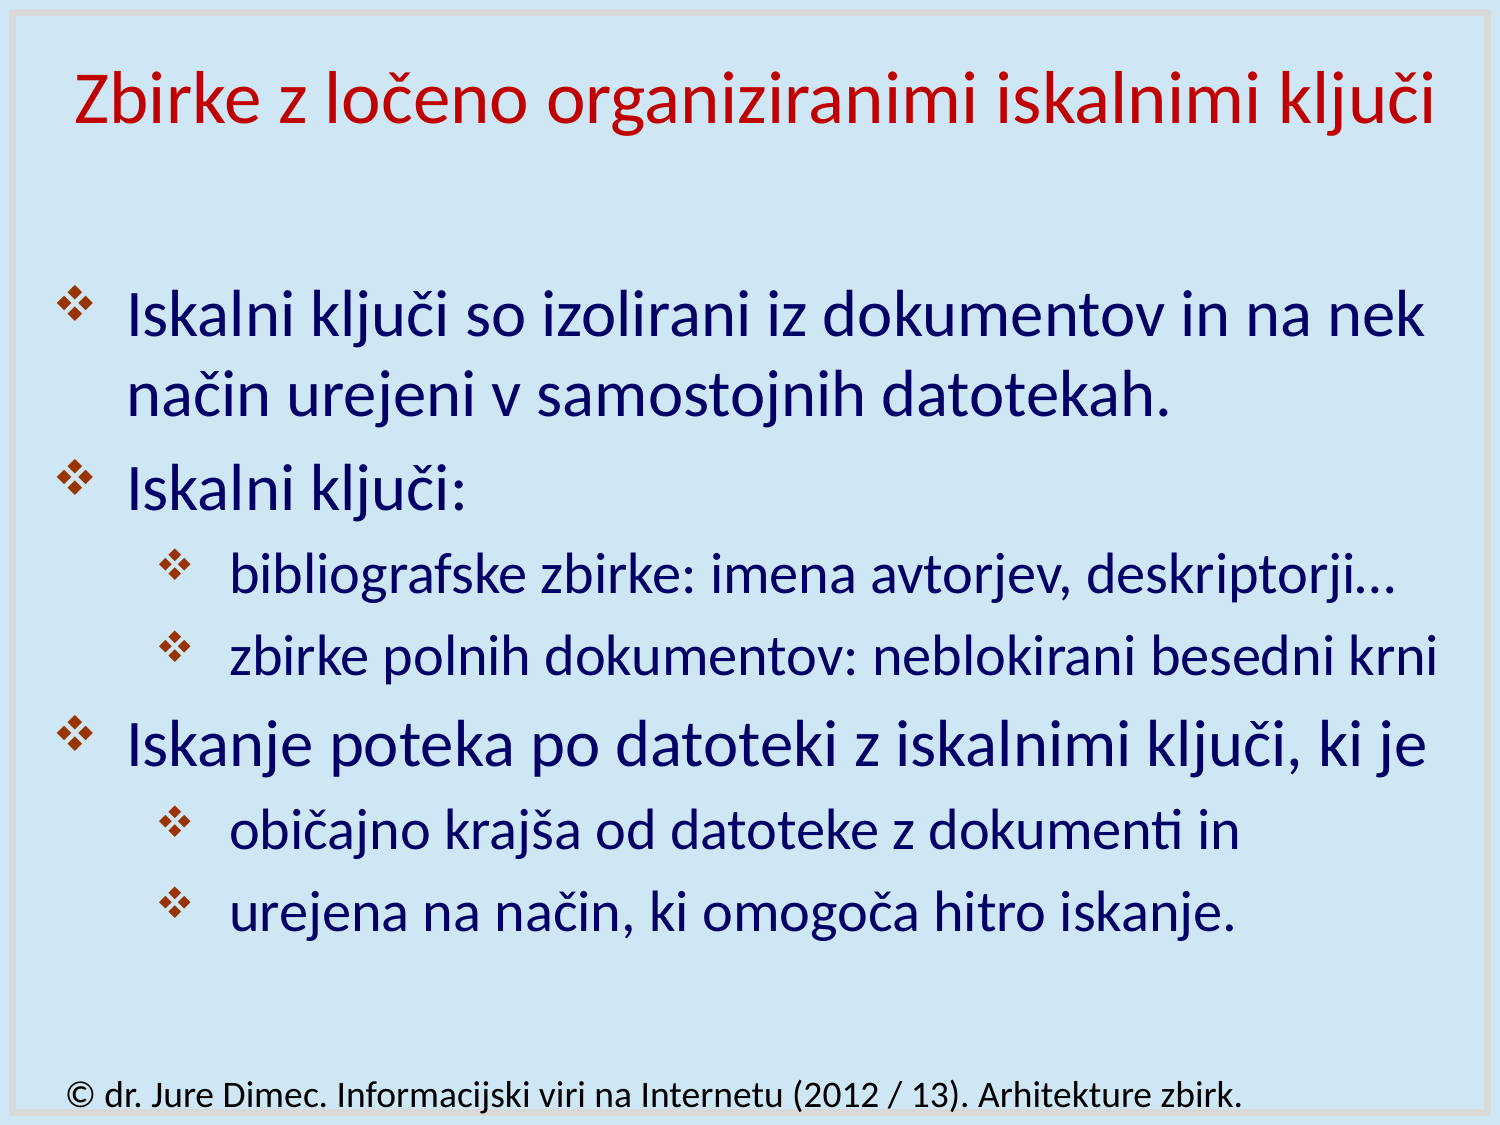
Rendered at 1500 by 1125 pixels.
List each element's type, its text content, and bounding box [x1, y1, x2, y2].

list Iskalni ključi so izolirani iz dokumentov in na nek način urejeni v samostojnih datotekah. Iskalni ključi: bibliografske zbirke: imena avtorjev, deskriptorji… zbirke polnih dokumentov: neblokirani besedni krni Iskanje poteka po datoteki z iskalnimi ključi, ki je običajno krajša od datoteke z dokumenti in urejena na način, ki omogoča hitro iskanje. [37, 262, 1475, 1050]
footer © dr. Jure Dimec. Informacijski viri na Internetu (2012 / 13). Arhitekture zbirk. [50, 1062, 1300, 1103]
title Zbirke z ločeno organiziranimi iskalnimi ključi [37, 37, 1475, 150]
